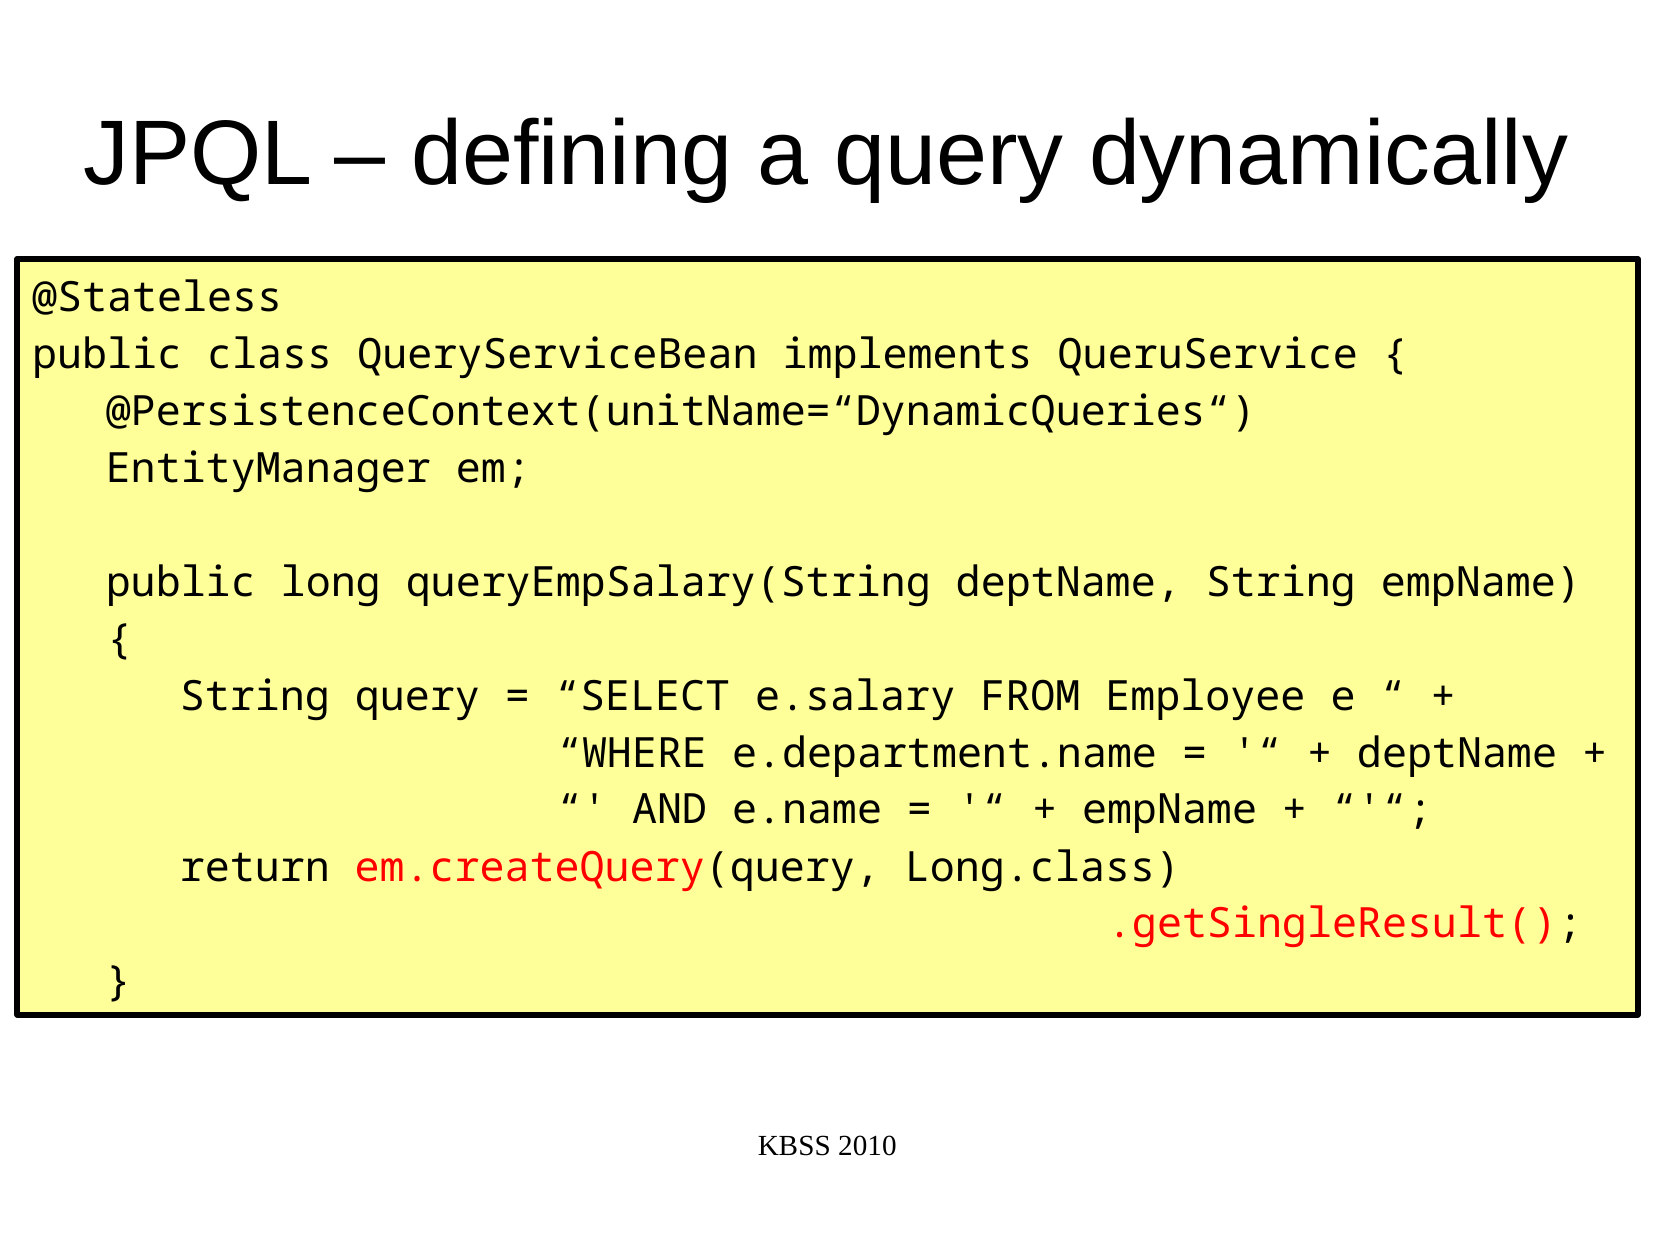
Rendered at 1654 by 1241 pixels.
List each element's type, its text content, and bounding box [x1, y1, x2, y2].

text_box @Stateless public class QueryServiceBean implements QueruService { @PersistenceContext(unitName=“DynamicQueries“) EntityManager em; public long queryEmpSalary(String deptName, String empName) { String query = “SELECT e.salary FROM Employee e “ + “WHERE e.department.name = '“ + deptName + “' AND e.name = '“ + empName + “'“; return em.createQuery(query, Long.class) .getSingleResult(); } [17, 258, 1638, 905]
title JPQL – defining a query dynamically [82, 49, 1571, 256]
